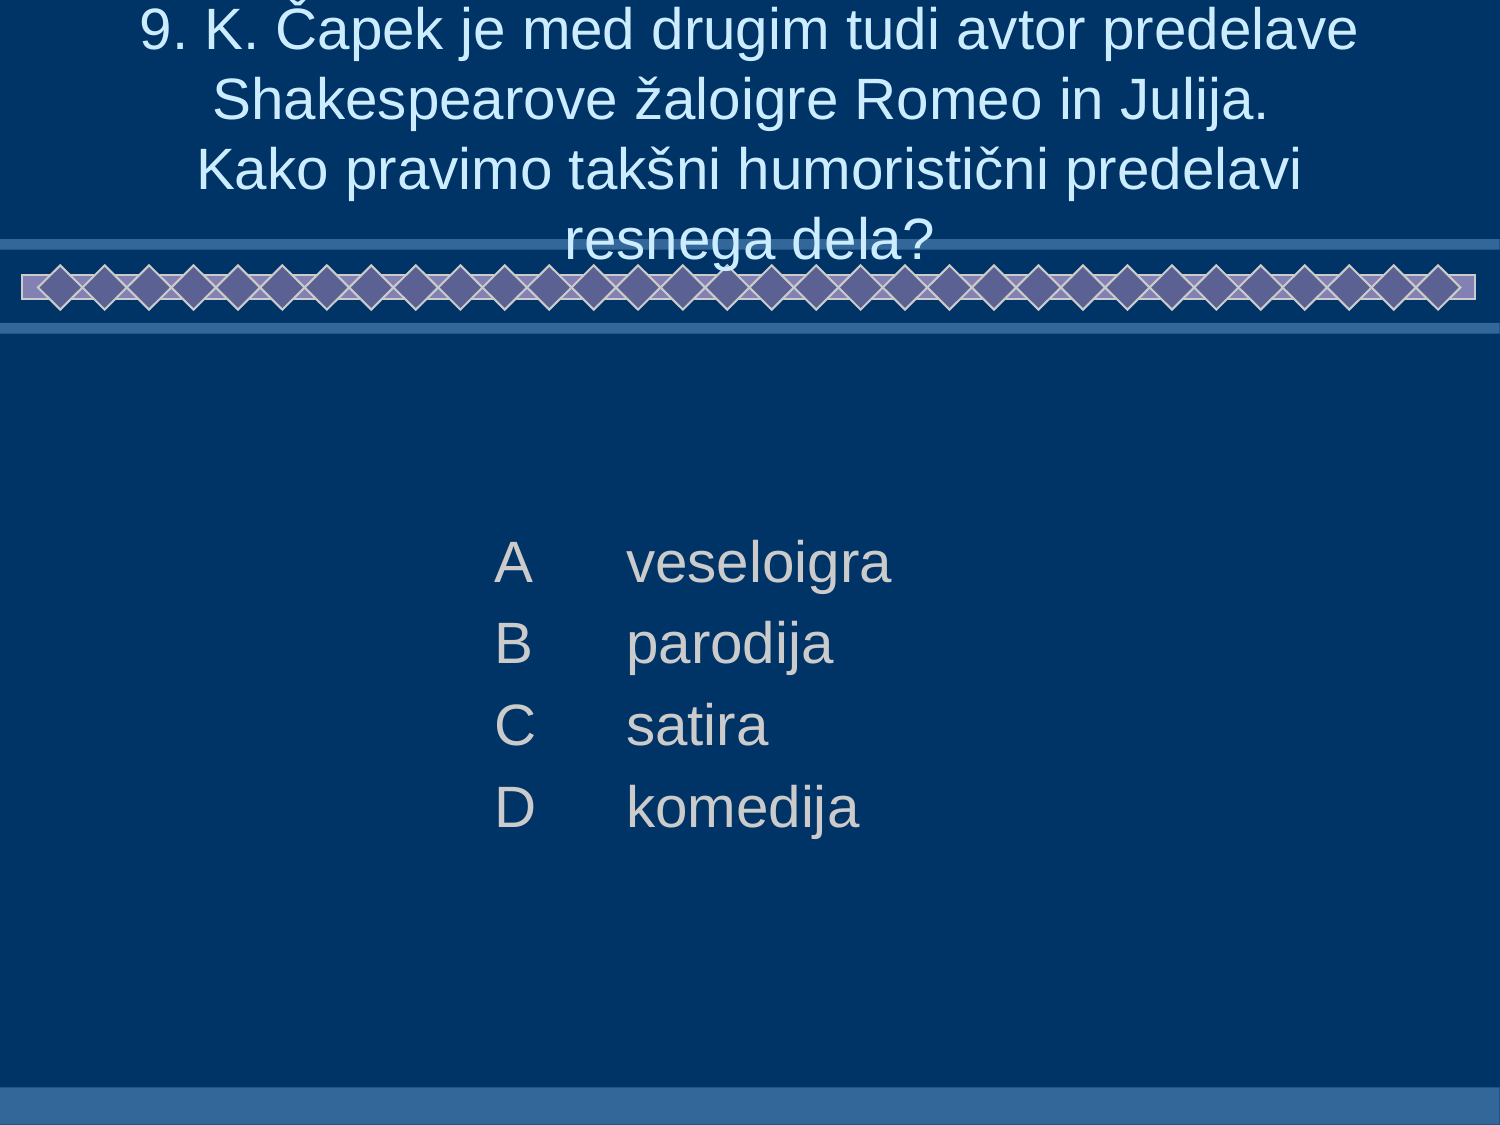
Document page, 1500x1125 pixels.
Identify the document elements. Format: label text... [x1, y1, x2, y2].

list A veseloigra B parodija C satira D komedija [112, 425, 1388, 938]
title 9. K. Čapek je med drugim tudi avtor predelave Shakespearove žaloigre Romeo in Julija. Kako pravimo takšni humoristični predelavi resnega dela? [112, 37, 1388, 225]
